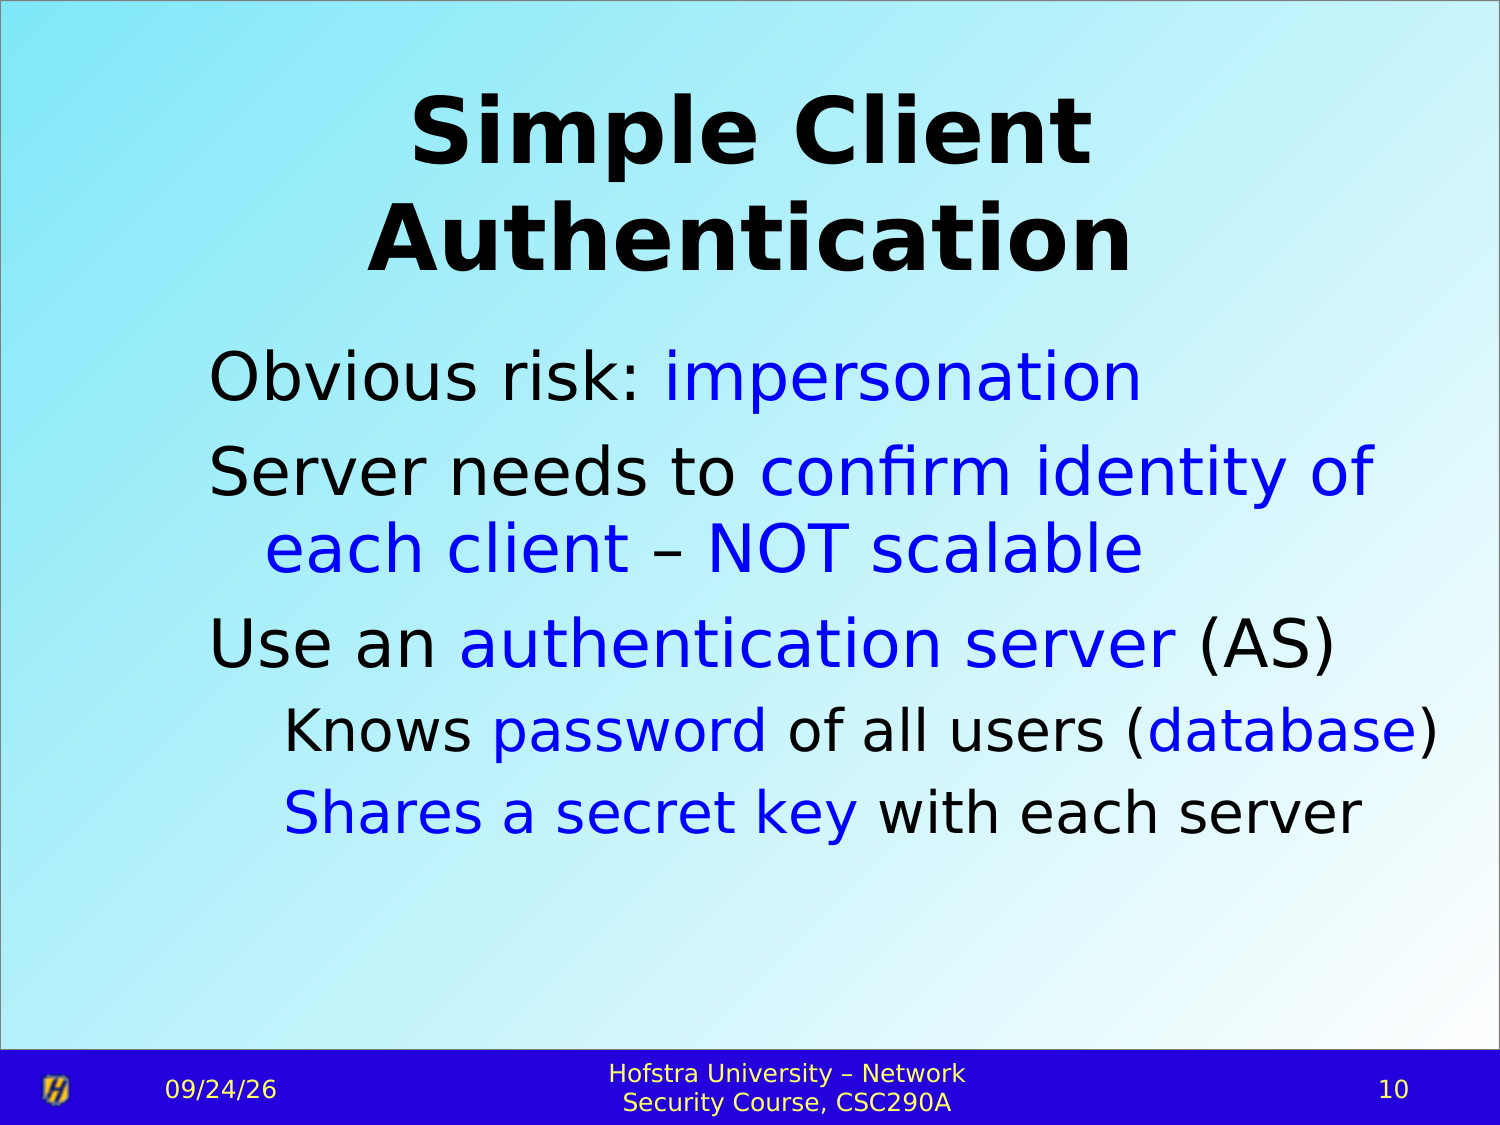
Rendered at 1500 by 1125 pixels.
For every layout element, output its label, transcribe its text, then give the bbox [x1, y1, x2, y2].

picture [37, 1072, 76, 1110]
list Obvious risk: impersonation Server needs to confirm identity of each client – NOT scalable Use an authentication server (AS) Knows password of all users (database) Shares a secret key with each server [193, 330, 1469, 1018]
title Simple Client Authentication [112, 70, 1391, 300]
